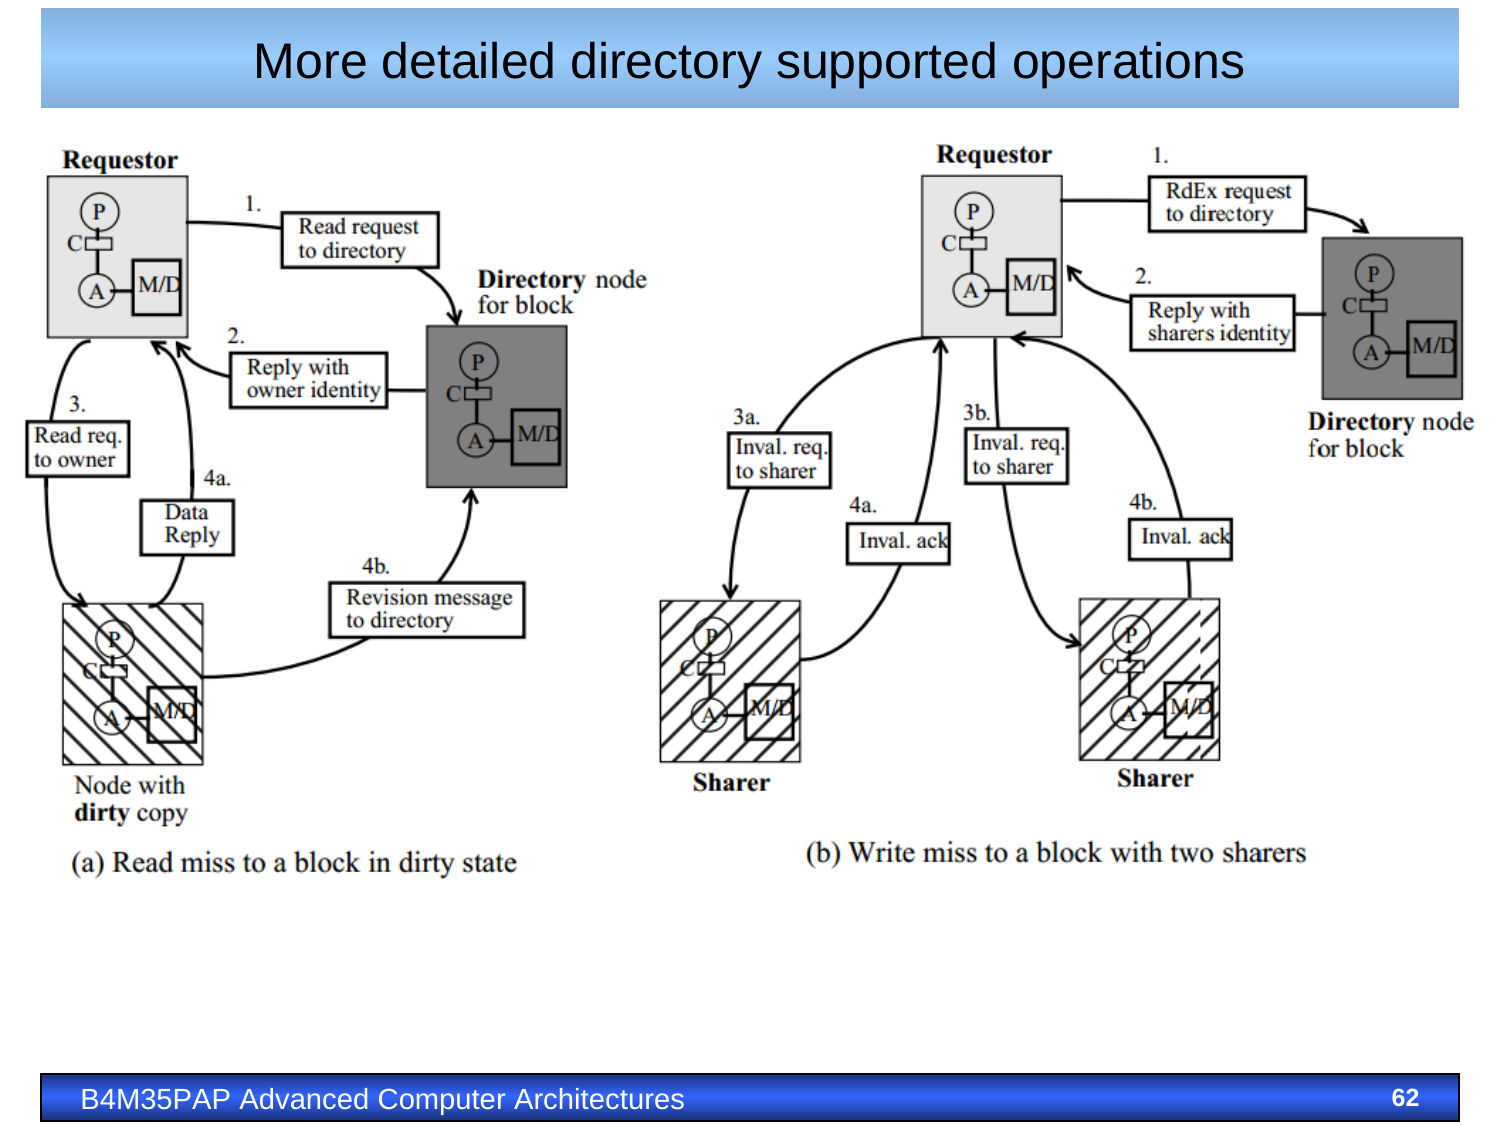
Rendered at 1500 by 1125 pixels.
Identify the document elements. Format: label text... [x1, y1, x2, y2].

picture [20, 133, 1483, 882]
title More detailed directory supported operations [41, 8, 1459, 108]
